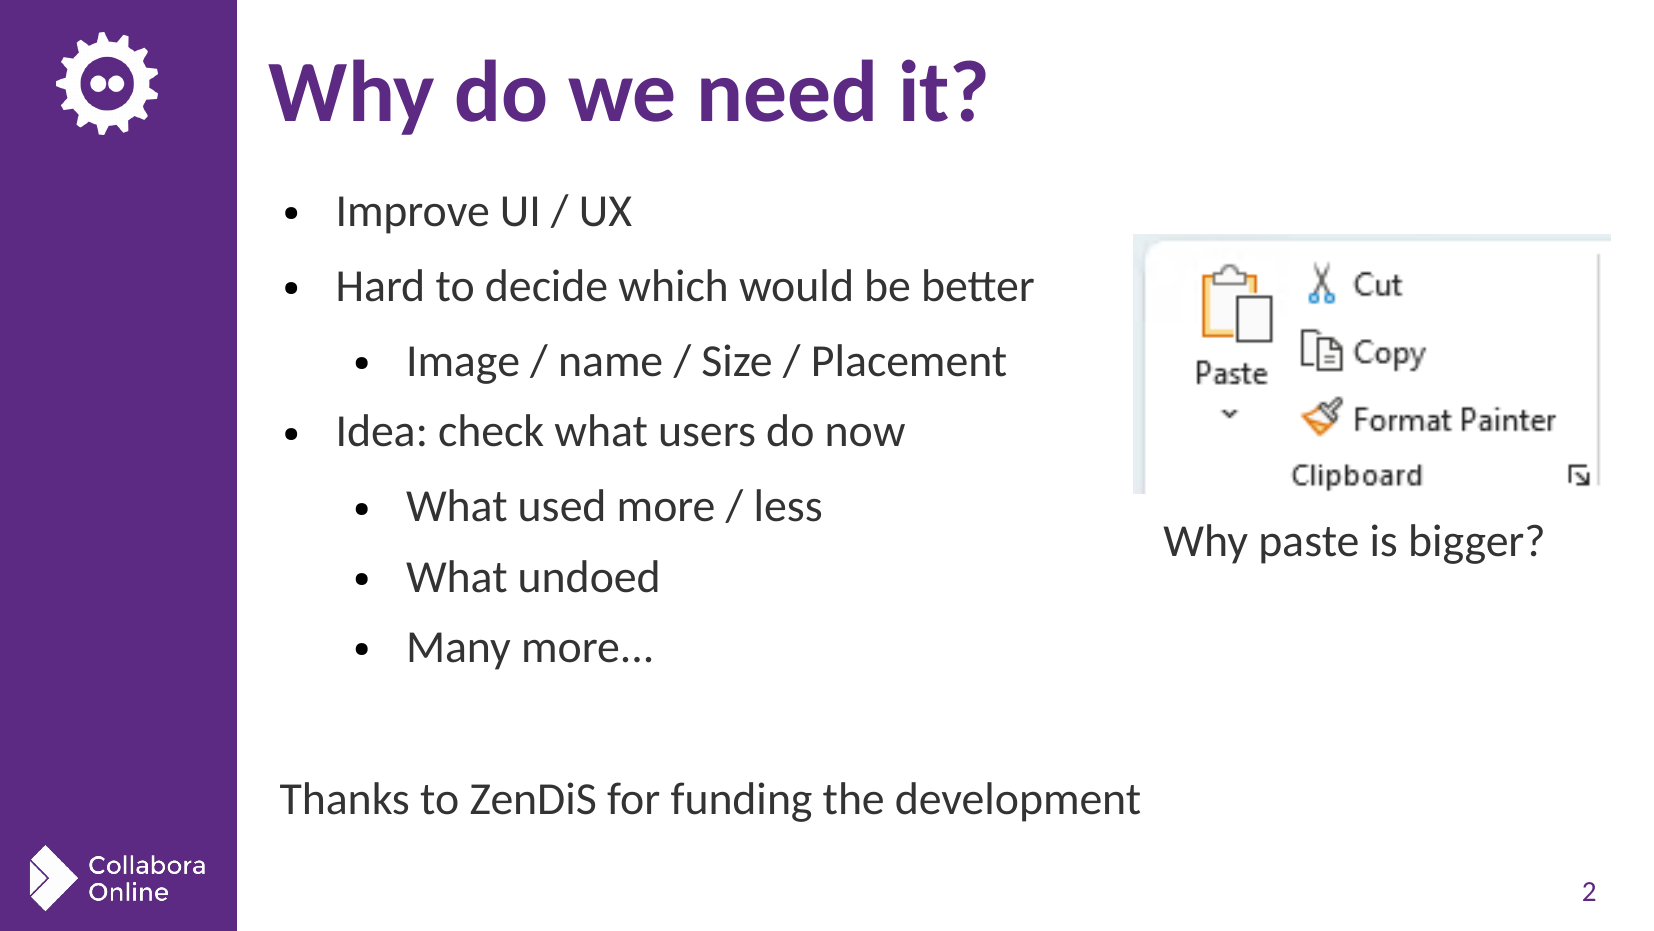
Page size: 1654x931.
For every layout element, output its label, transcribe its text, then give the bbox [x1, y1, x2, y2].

list Why paste is bigger? [1163, 511, 1560, 584]
picture [1133, 234, 1611, 494]
list Thanks to ZenDiS for funding the development [279, 768, 1174, 847]
title Why do we need it? [268, 12, 1654, 144]
picture [25, 840, 209, 916]
picture [56, 32, 158, 135]
list Improve UI / UX Hard to decide which would be better Image / name / Size / Placement Idea: check what users do now What used more / less What undoed Many more... [265, 180, 1625, 903]
